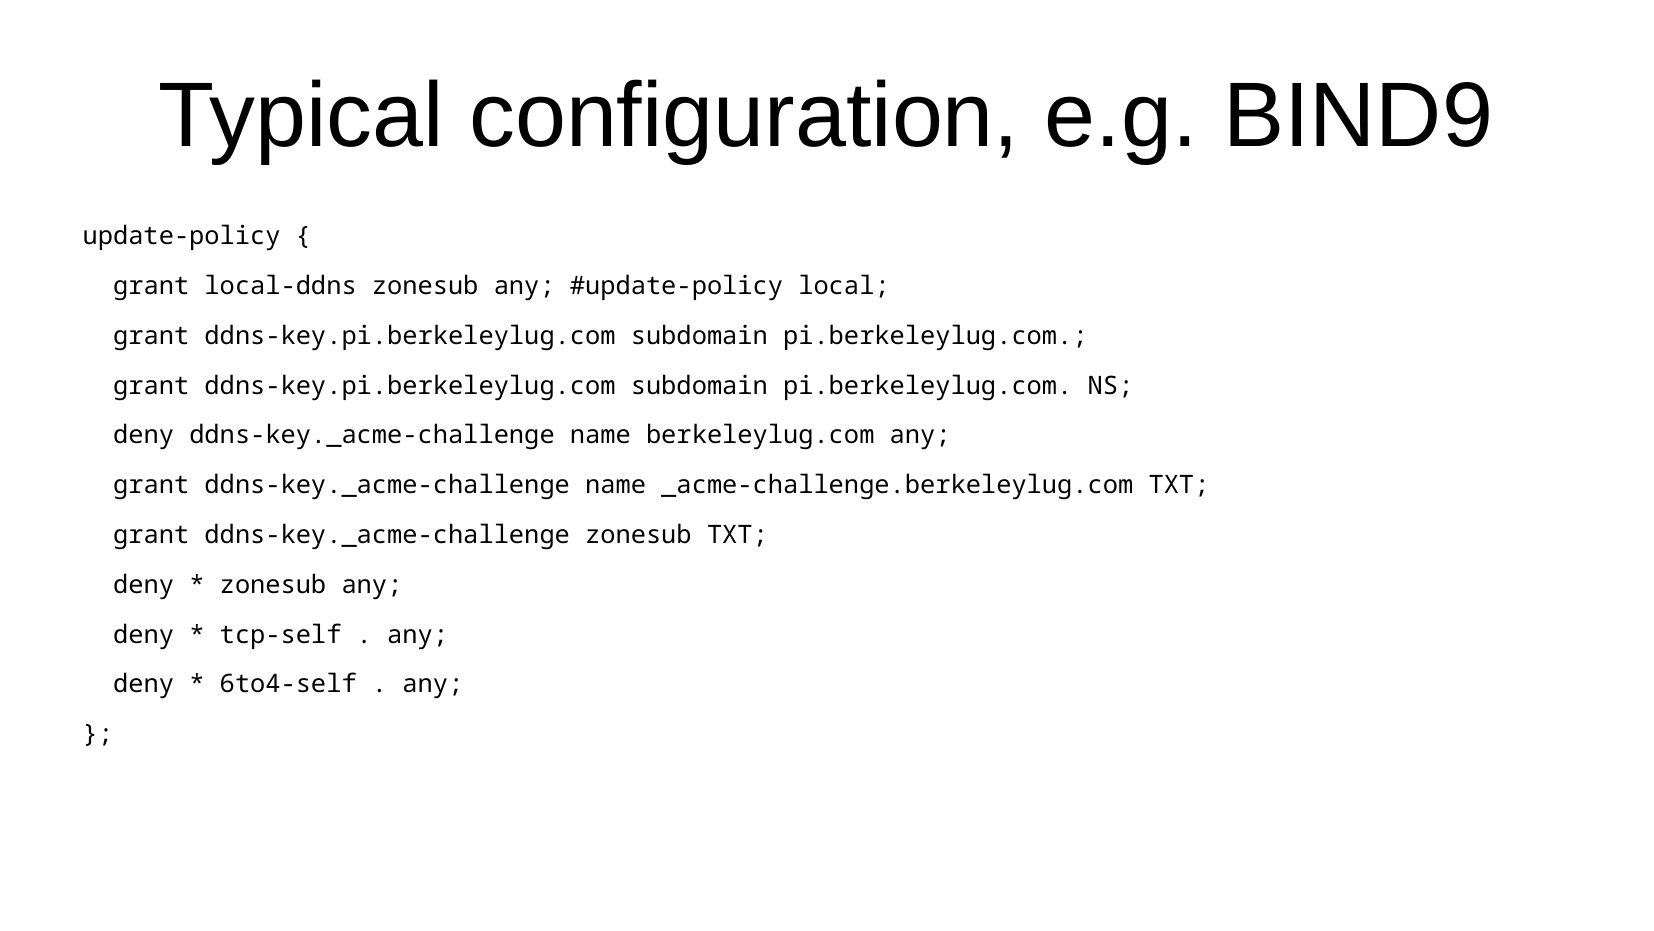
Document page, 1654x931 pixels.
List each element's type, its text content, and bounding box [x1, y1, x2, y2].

list update-policy { grant local-ddns zonesub any; #update-policy local; grant ddns-key.pi.berkeleylug.com subdomain pi.berkeleylug.com.; grant ddns-key.pi.berkeleylug.com subdomain pi.berkeleylug.com. NS; deny ddns-key._acme-challenge name berkeleylug.com any; grant ddns-key._acme-challenge name _acme-challenge.berkeleylug.com TXT; grant ddns-key._acme-challenge zonesub TXT; deny * zonesub any; deny * tcp-self . any; deny * 6to4-self . any; }; [82, 217, 1571, 758]
title Typical configuration, e.g. BIND9 [82, 37, 1571, 193]
